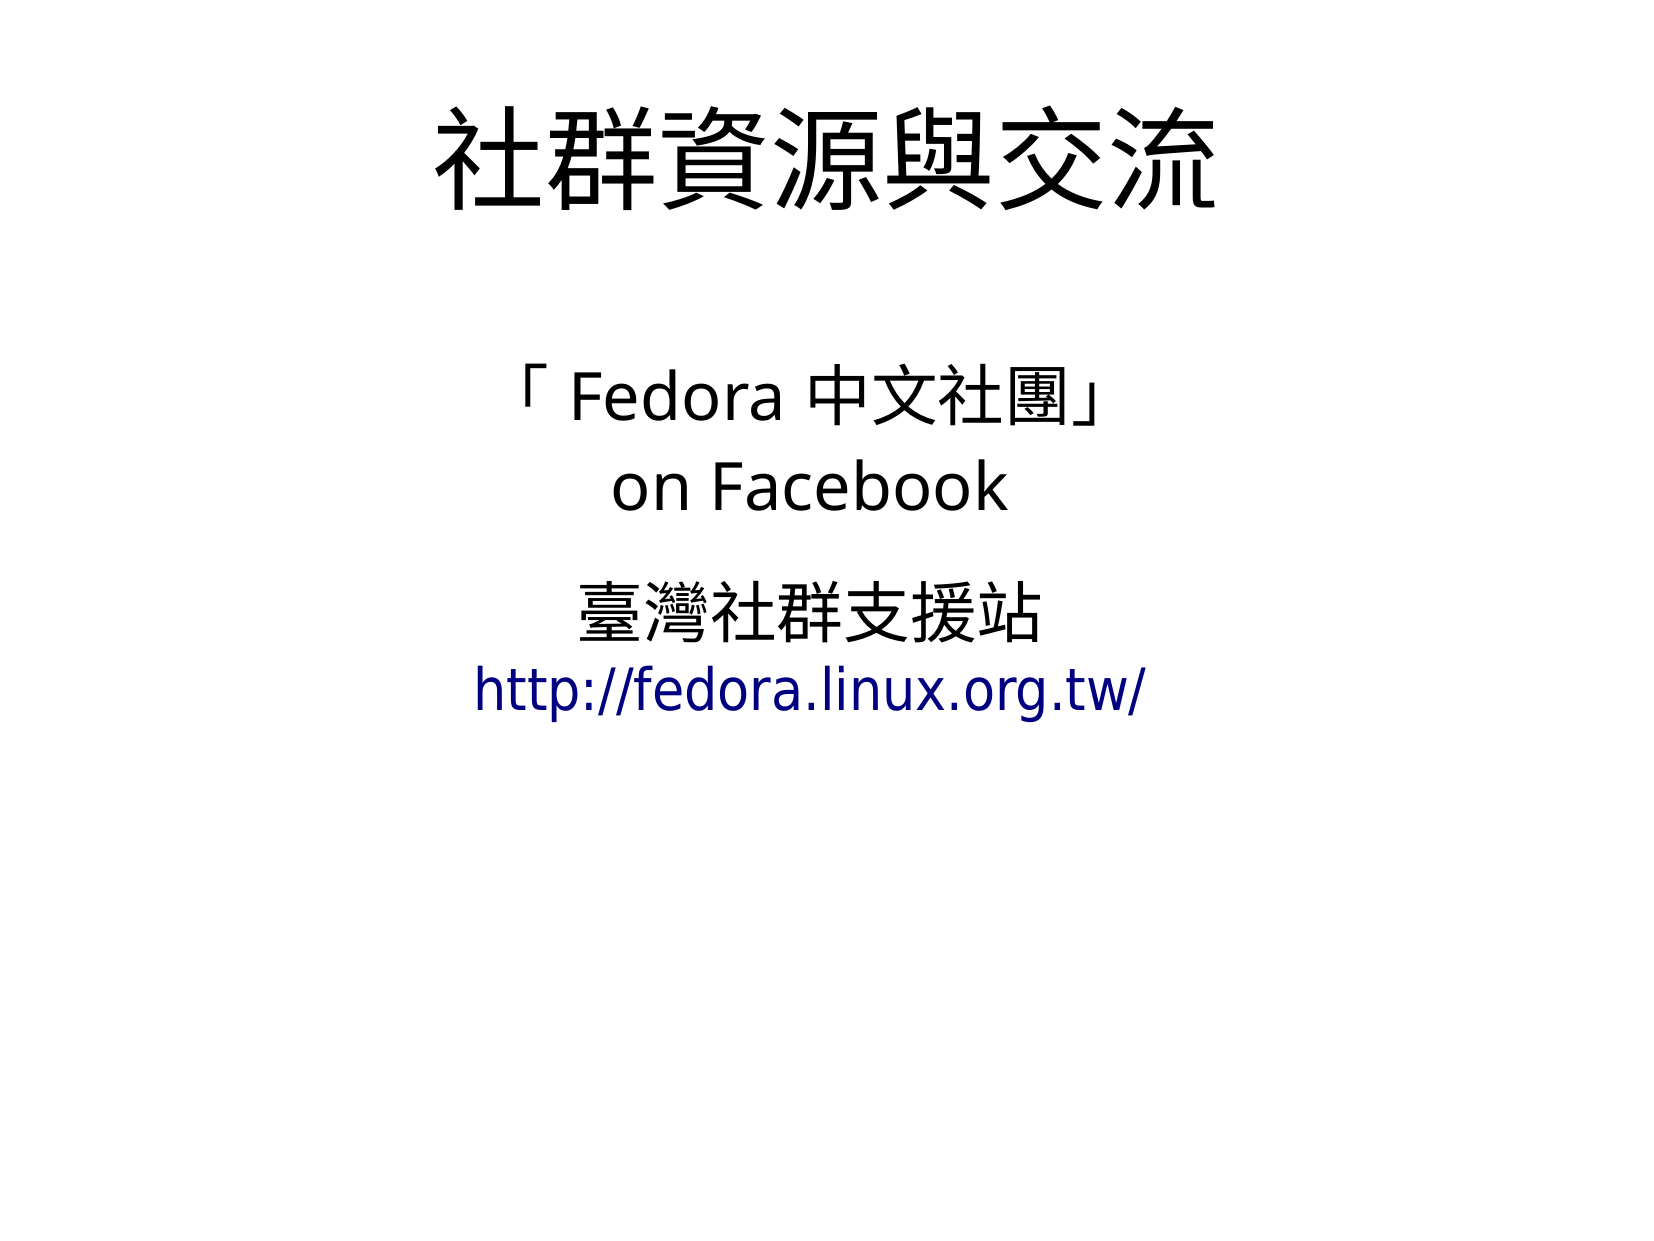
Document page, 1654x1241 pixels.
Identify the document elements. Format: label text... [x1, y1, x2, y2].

list 「Fedora中文社團」 on Facebook 臺灣社群支援站 http://fedora.linux.org.tw/ [82, 342, 1538, 1010]
title 社群資源與交流 [82, 49, 1571, 257]
